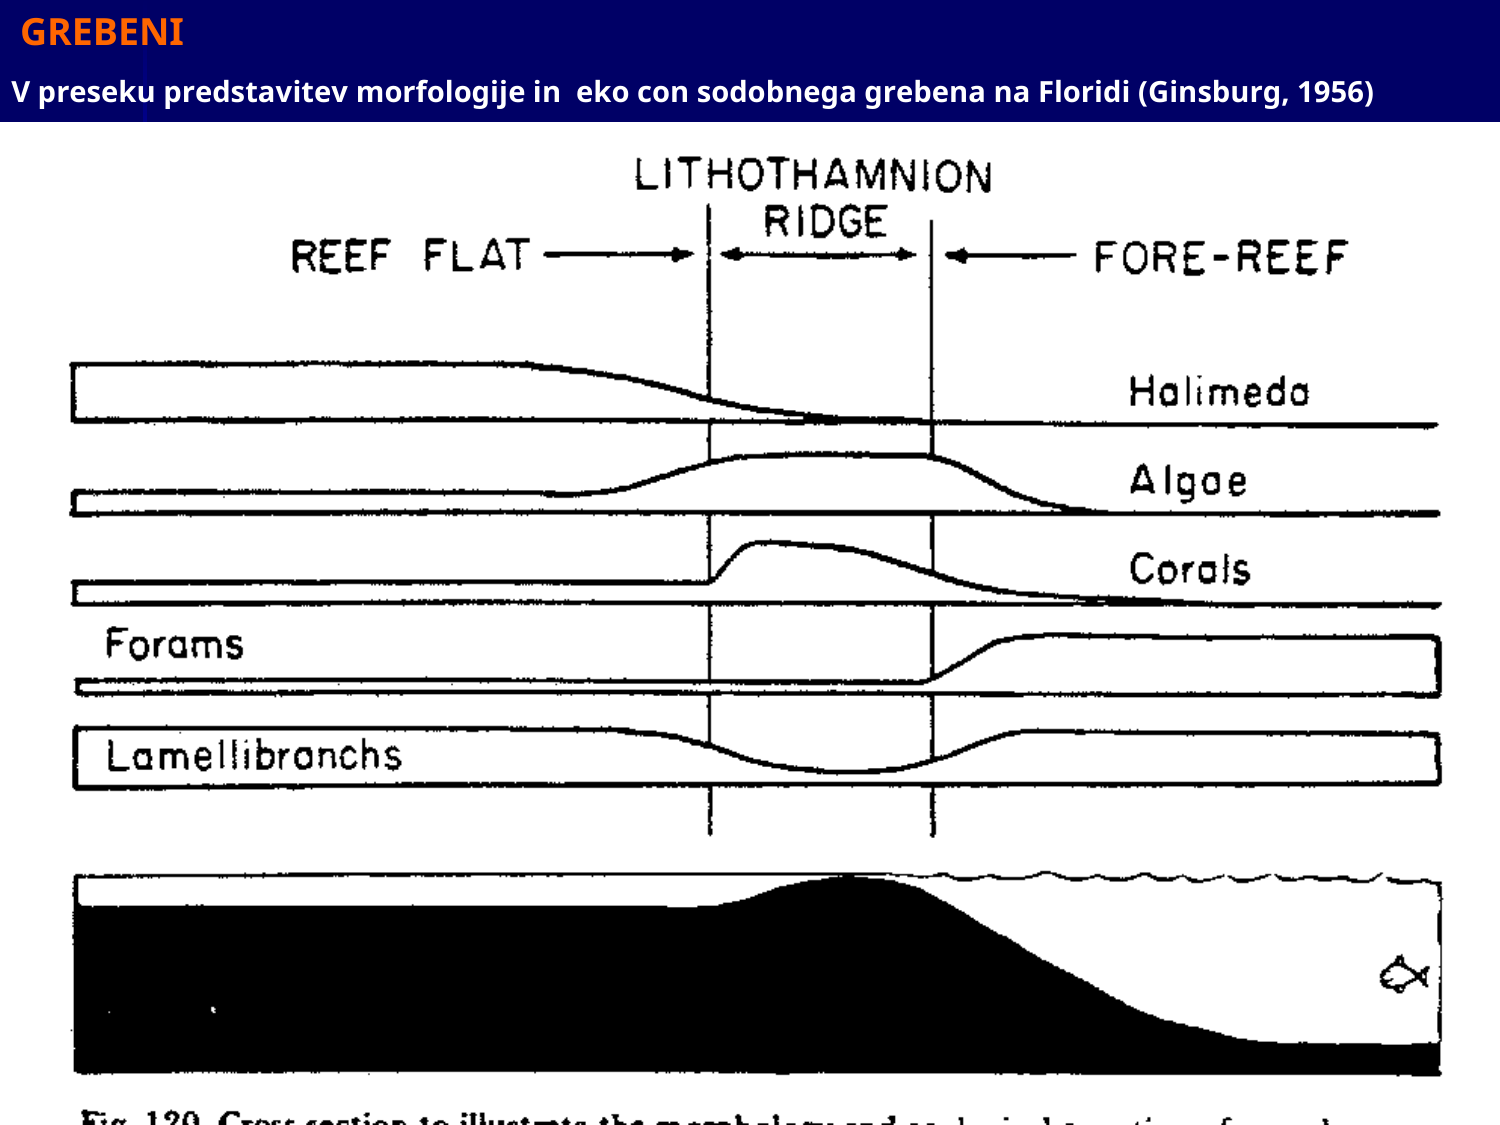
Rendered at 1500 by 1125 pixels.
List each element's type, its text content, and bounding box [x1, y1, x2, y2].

picture [0, 122, 1500, 1125]
text_box V preseku predstavitev morfologije in eko con sodobnega grebena na Floridi (Ginsburg, 1956) [0, 65, 1399, 116]
text_box GREBENI [5, 0, 200, 61]
